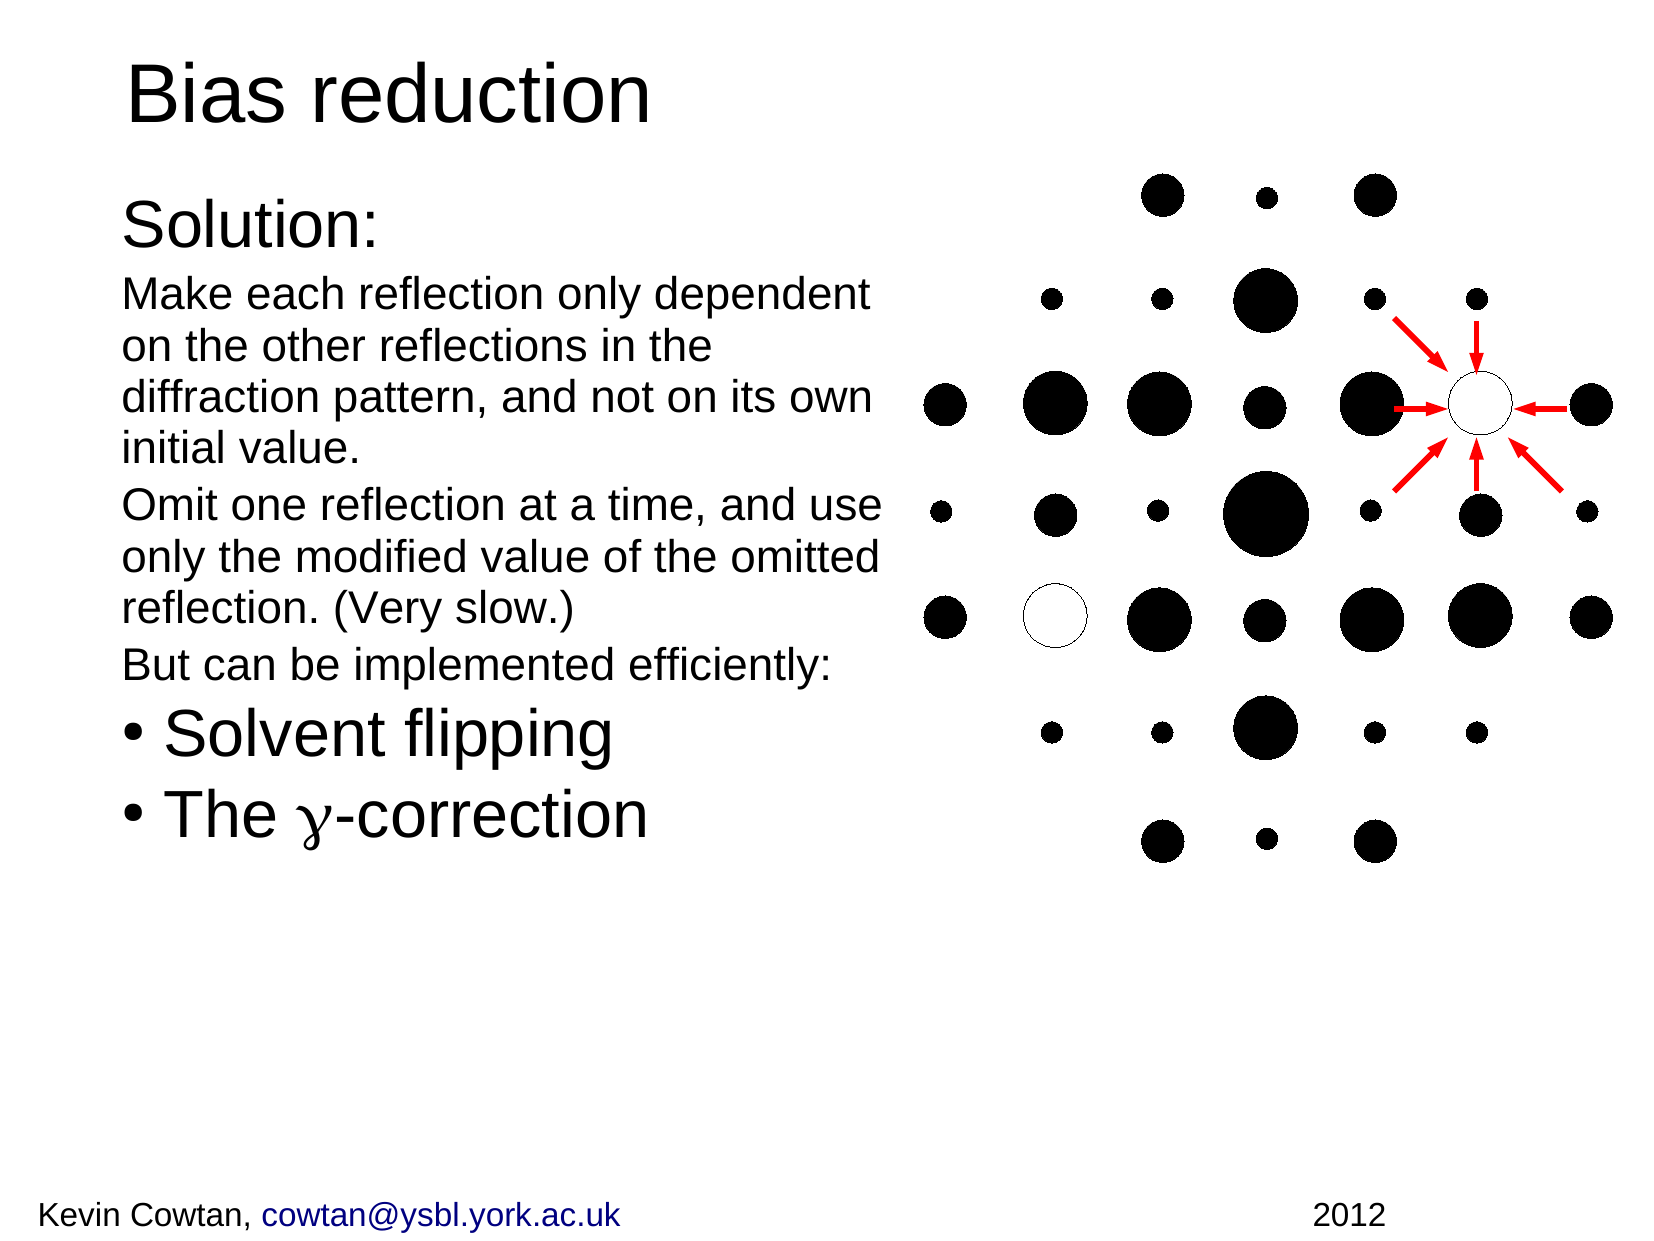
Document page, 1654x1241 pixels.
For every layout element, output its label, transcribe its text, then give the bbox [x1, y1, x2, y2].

text_box [1340, 587, 1404, 652]
text_box [1147, 499, 1169, 522]
text_box [923, 383, 967, 426]
text_box [1023, 583, 1088, 648]
text_box [1141, 819, 1185, 863]
text_box [1151, 288, 1174, 310]
text_box [1569, 383, 1613, 426]
text_box [1576, 500, 1599, 523]
text_box [923, 595, 967, 639]
text_box [1448, 583, 1513, 648]
text_box [1141, 173, 1185, 217]
text_box [930, 500, 952, 523]
text_box [1354, 819, 1397, 863]
text_box [1233, 268, 1298, 333]
text_box [1041, 721, 1063, 744]
text_box [1364, 288, 1386, 310]
text_box [1233, 695, 1298, 760]
text_box [1340, 371, 1404, 436]
text_box [1243, 599, 1287, 642]
text_box [1364, 721, 1386, 744]
text_box [1127, 587, 1192, 652]
text_box [1151, 721, 1174, 744]
text_box [1448, 371, 1513, 435]
text_box [1256, 828, 1278, 850]
text_box [1354, 173, 1397, 217]
text_box [1459, 493, 1503, 537]
text_box [1243, 386, 1287, 429]
text_box [1041, 288, 1063, 310]
text_box [1569, 595, 1613, 639]
text_box [1127, 371, 1192, 436]
text_box [1360, 499, 1382, 522]
list Solution: Make each reflection only dependent on the other reflections in the diffraction pattern, and not on its own initial value. Omit one reflection at a time, and use only the modified value of the omitted reflection. (Very slow.) But can be implemented efficiently: Solvent flipping The g-correction [121, 187, 901, 1127]
text_box [1023, 371, 1088, 435]
text_box [1034, 493, 1077, 537]
text_box [1466, 721, 1488, 744]
title Bias reduction [125, 37, 1538, 151]
text_box [1256, 187, 1278, 209]
text_box [1223, 471, 1309, 557]
text_box [1466, 288, 1488, 310]
